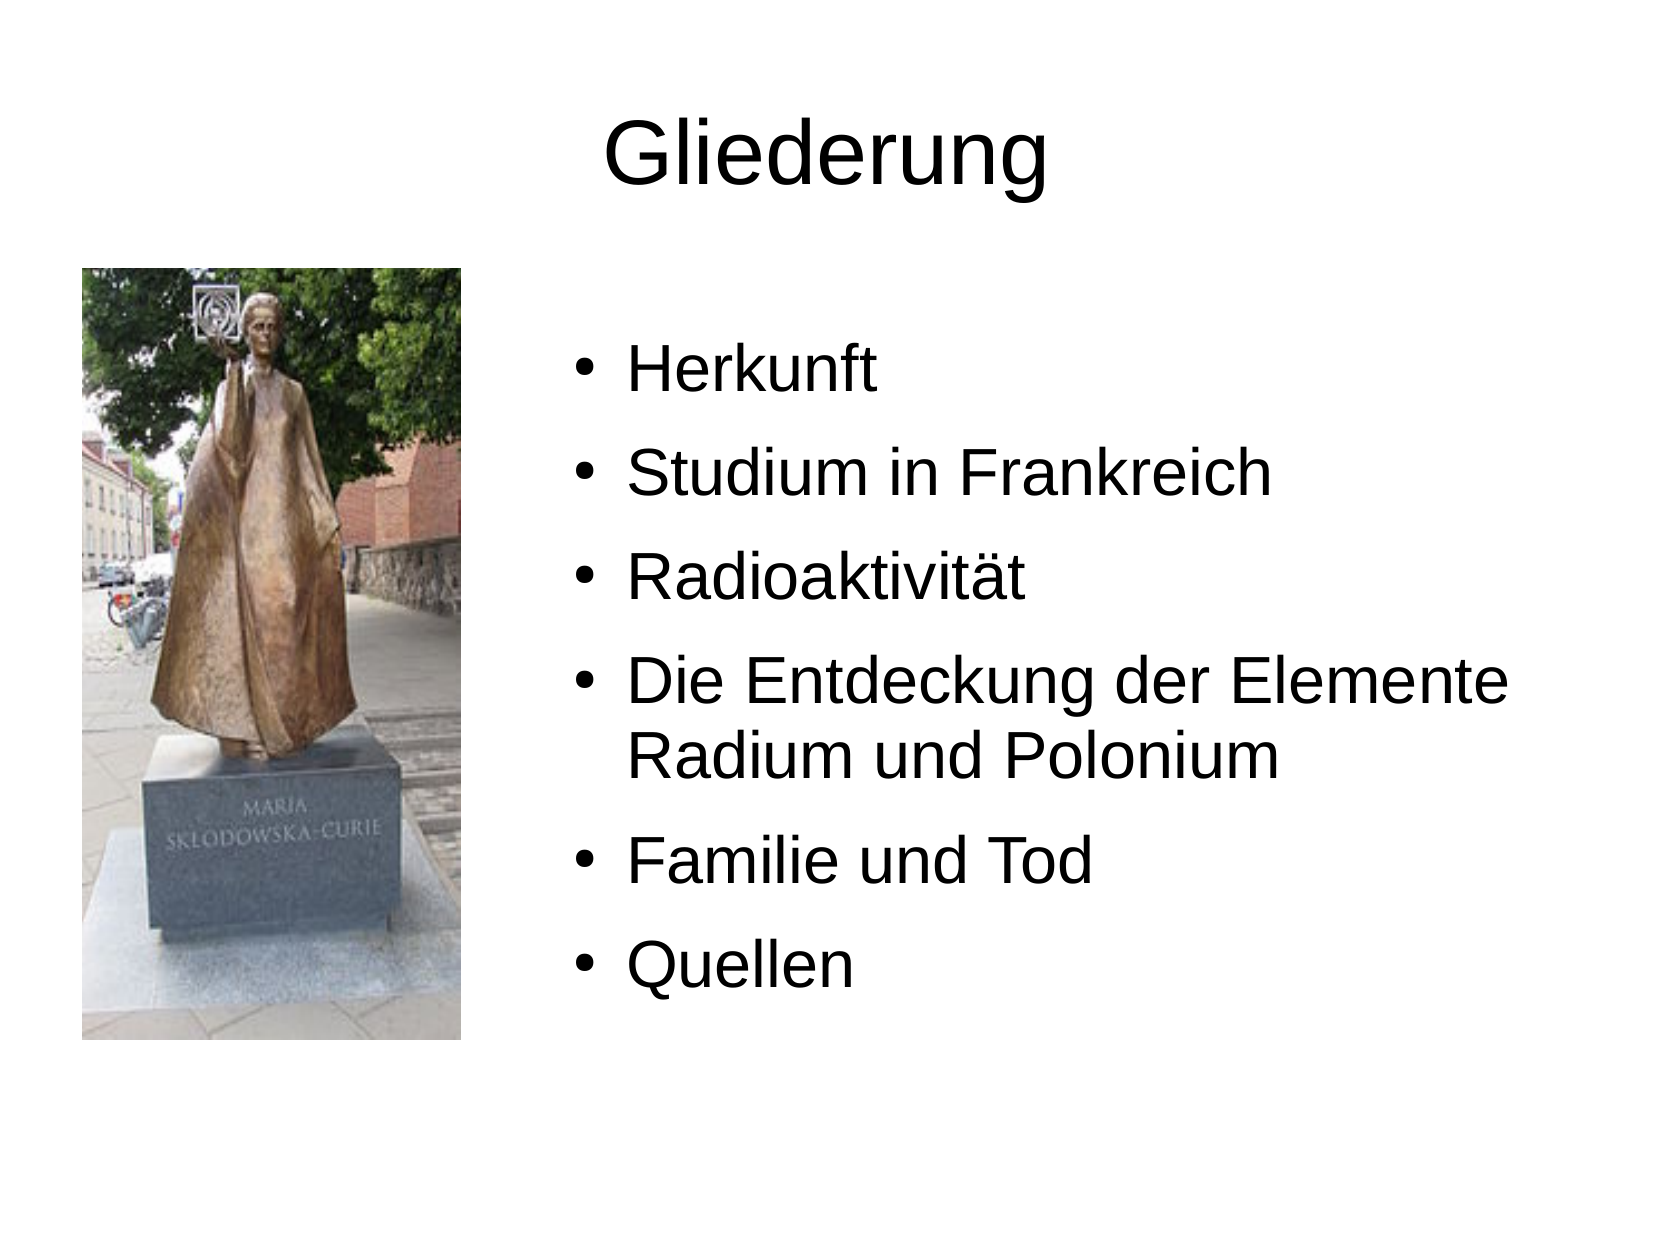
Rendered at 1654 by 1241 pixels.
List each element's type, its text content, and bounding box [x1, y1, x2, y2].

list Herkunft Studium in Frankreich Radioaktivität Die Entdeckung der Elemente Radium und Polonium Familie und Tod Quellen [555, 330, 1654, 1150]
picture [82, 268, 461, 1040]
title Gliederung [82, 49, 1571, 257]
